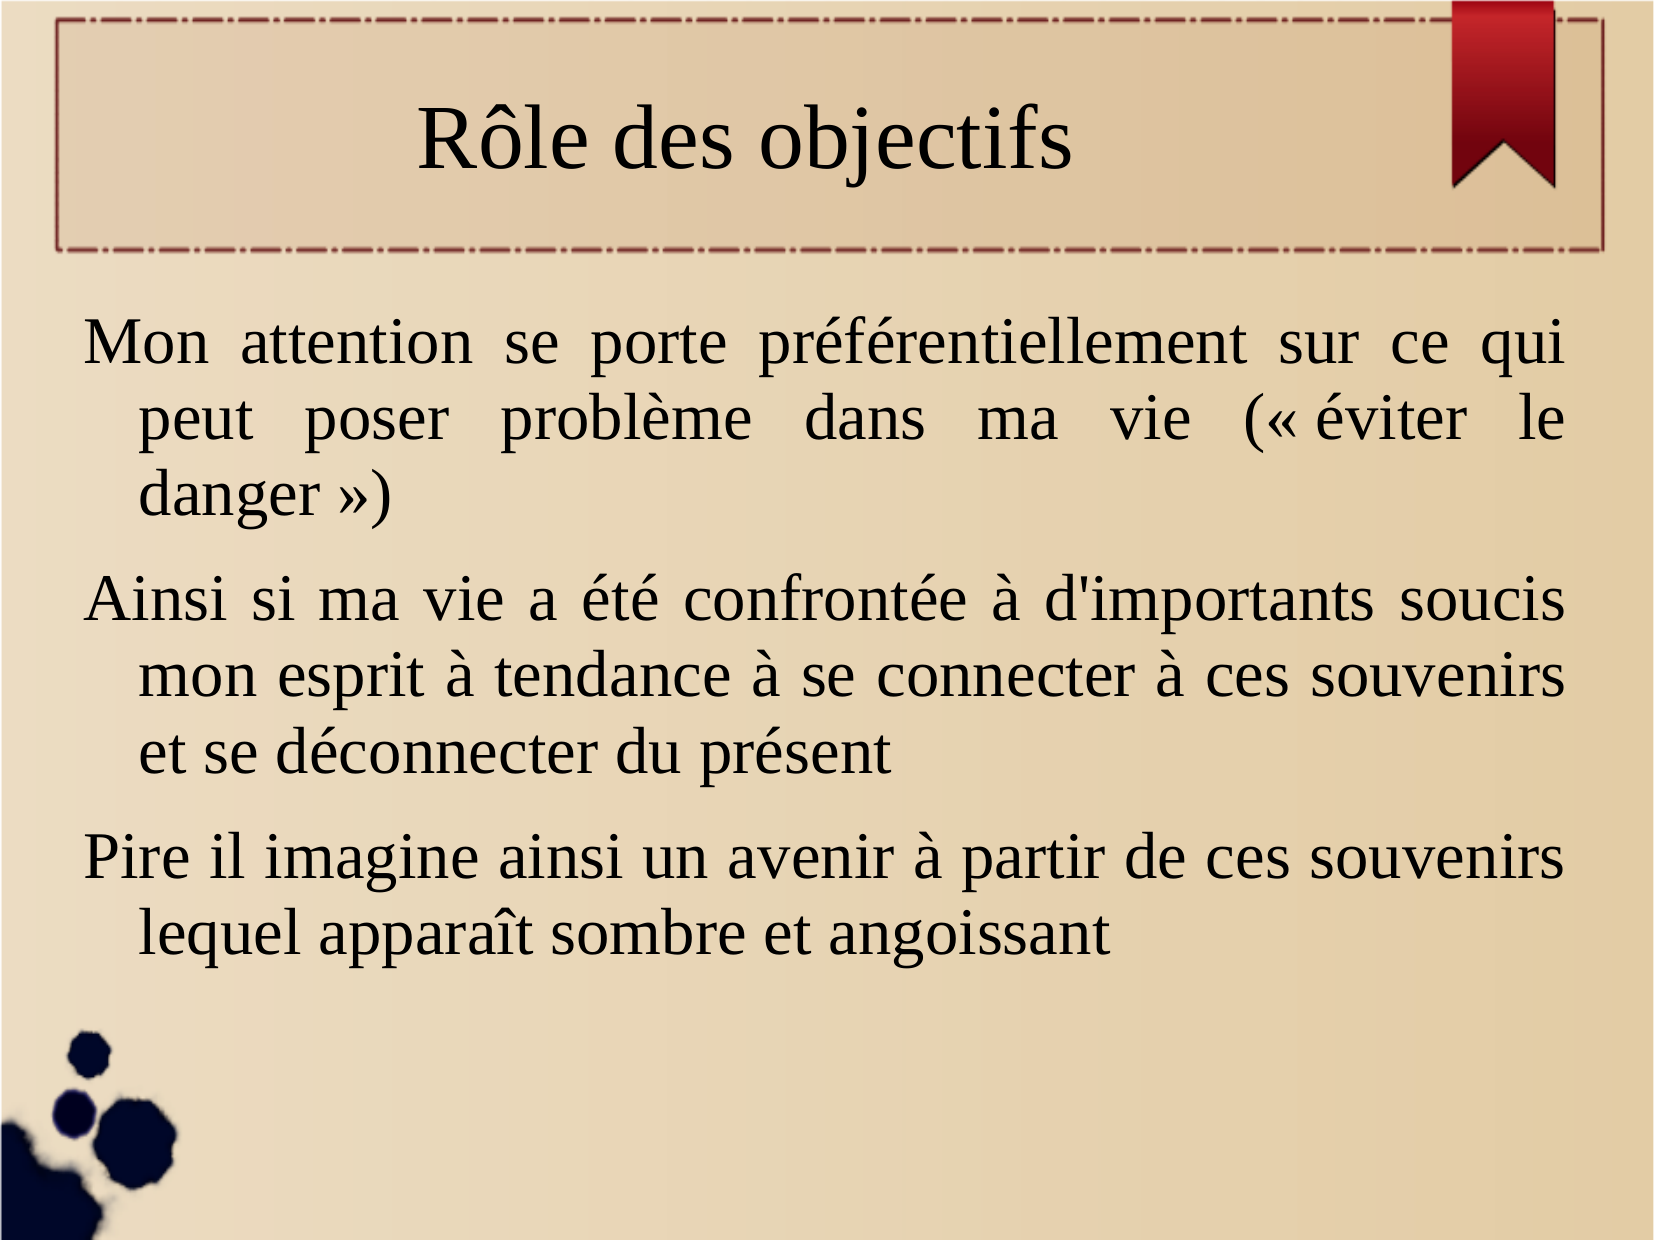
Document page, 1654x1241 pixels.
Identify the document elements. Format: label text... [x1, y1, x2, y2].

title Rôle des objectifs [82, 47, 1410, 227]
list Mon attention se porte préférentiellement sur ce qui peut poser problème dans ma vie (« éviter le danger ») Ainsi si ma vie a été confrontée à d'importants soucis mon esprit à tendance à se connecter à ces souvenirs et se déconnecter du présent Pire il imagine ainsi un avenir à partir de ces souvenirs lequel apparaît sombre et angoissant [82, 299, 1569, 1017]
picture [0, 0, 1654, 1240]
